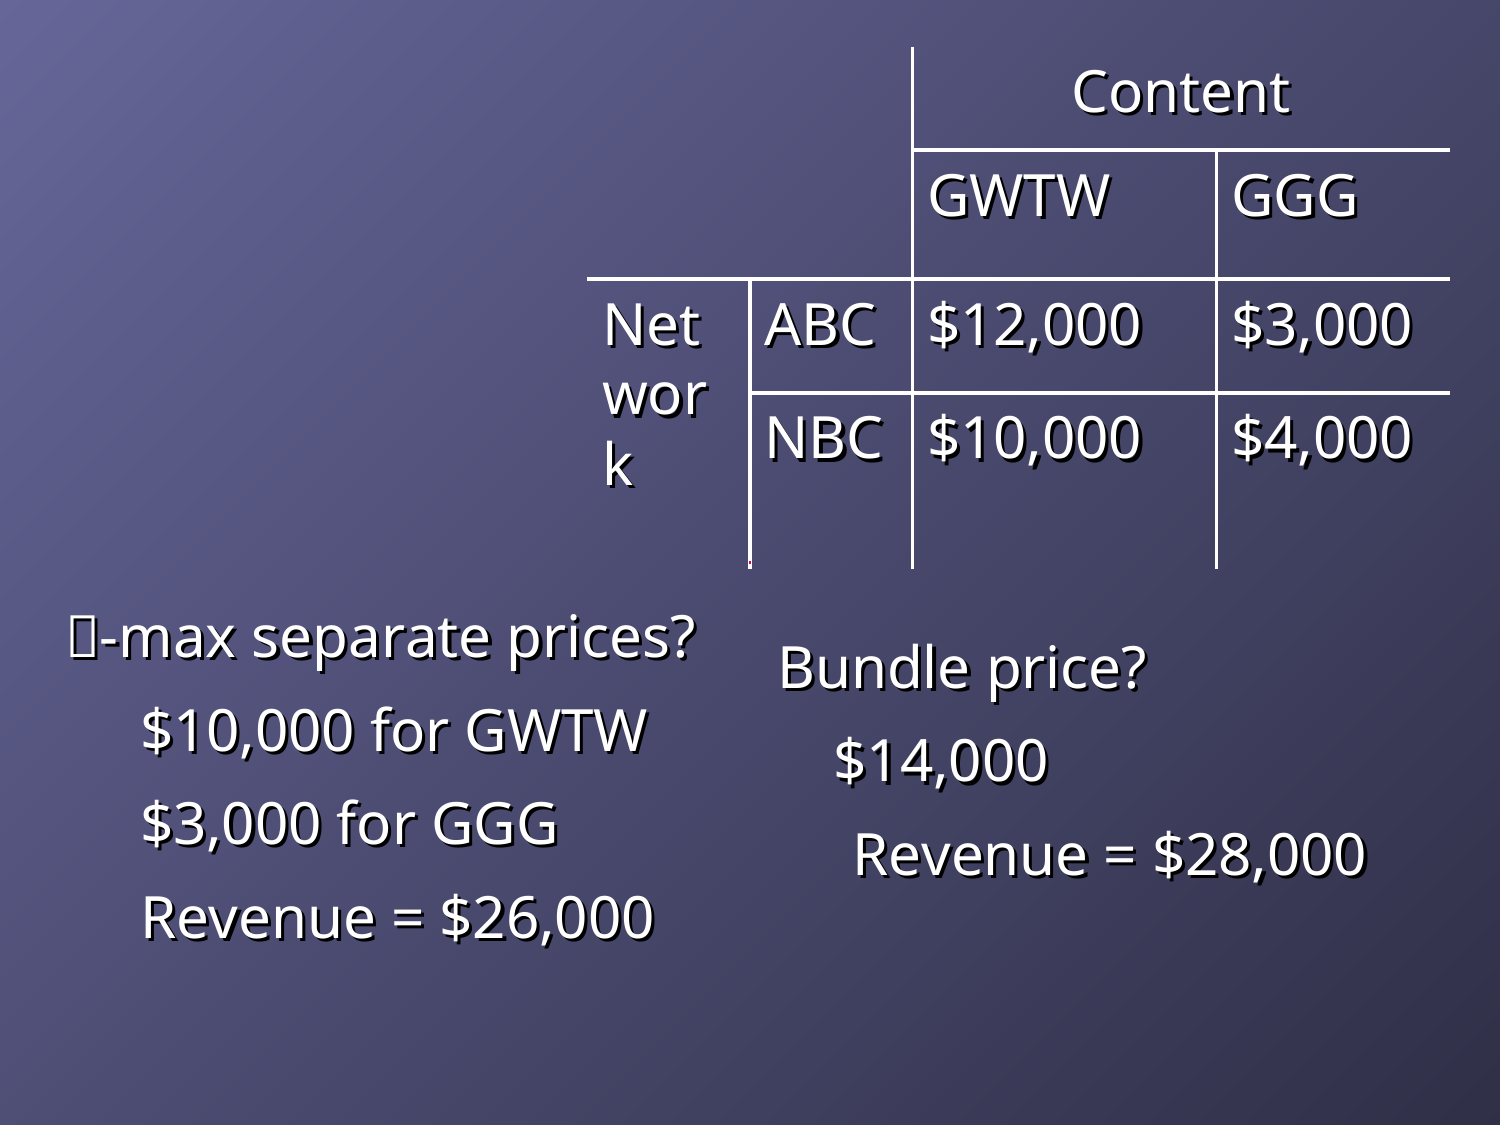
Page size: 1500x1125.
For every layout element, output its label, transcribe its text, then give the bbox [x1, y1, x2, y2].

table_cell GWTW [914, 152, 1215, 277]
table_cell $3,000 [1218, 281, 1450, 391]
table_cell ABC [752, 281, 911, 391]
table_cell $4,000 [1218, 395, 1450, 569]
list Bundle price? $14,000 Revenue = $28,000 [762, 587, 1426, 932]
table_header [587, 47, 911, 277]
table_cell $12,000 [914, 281, 1215, 391]
table_header Content [914, 47, 1450, 148]
table_cell Network [587, 281, 748, 569]
list -max separate prices? $10,000 for GWTW $3,000 for GGG Revenue = $26,000 [49, 587, 738, 1038]
table_cell $10,000 [914, 395, 1215, 569]
table_cell GGG [1218, 152, 1450, 277]
table_cell NBC [752, 395, 911, 569]
